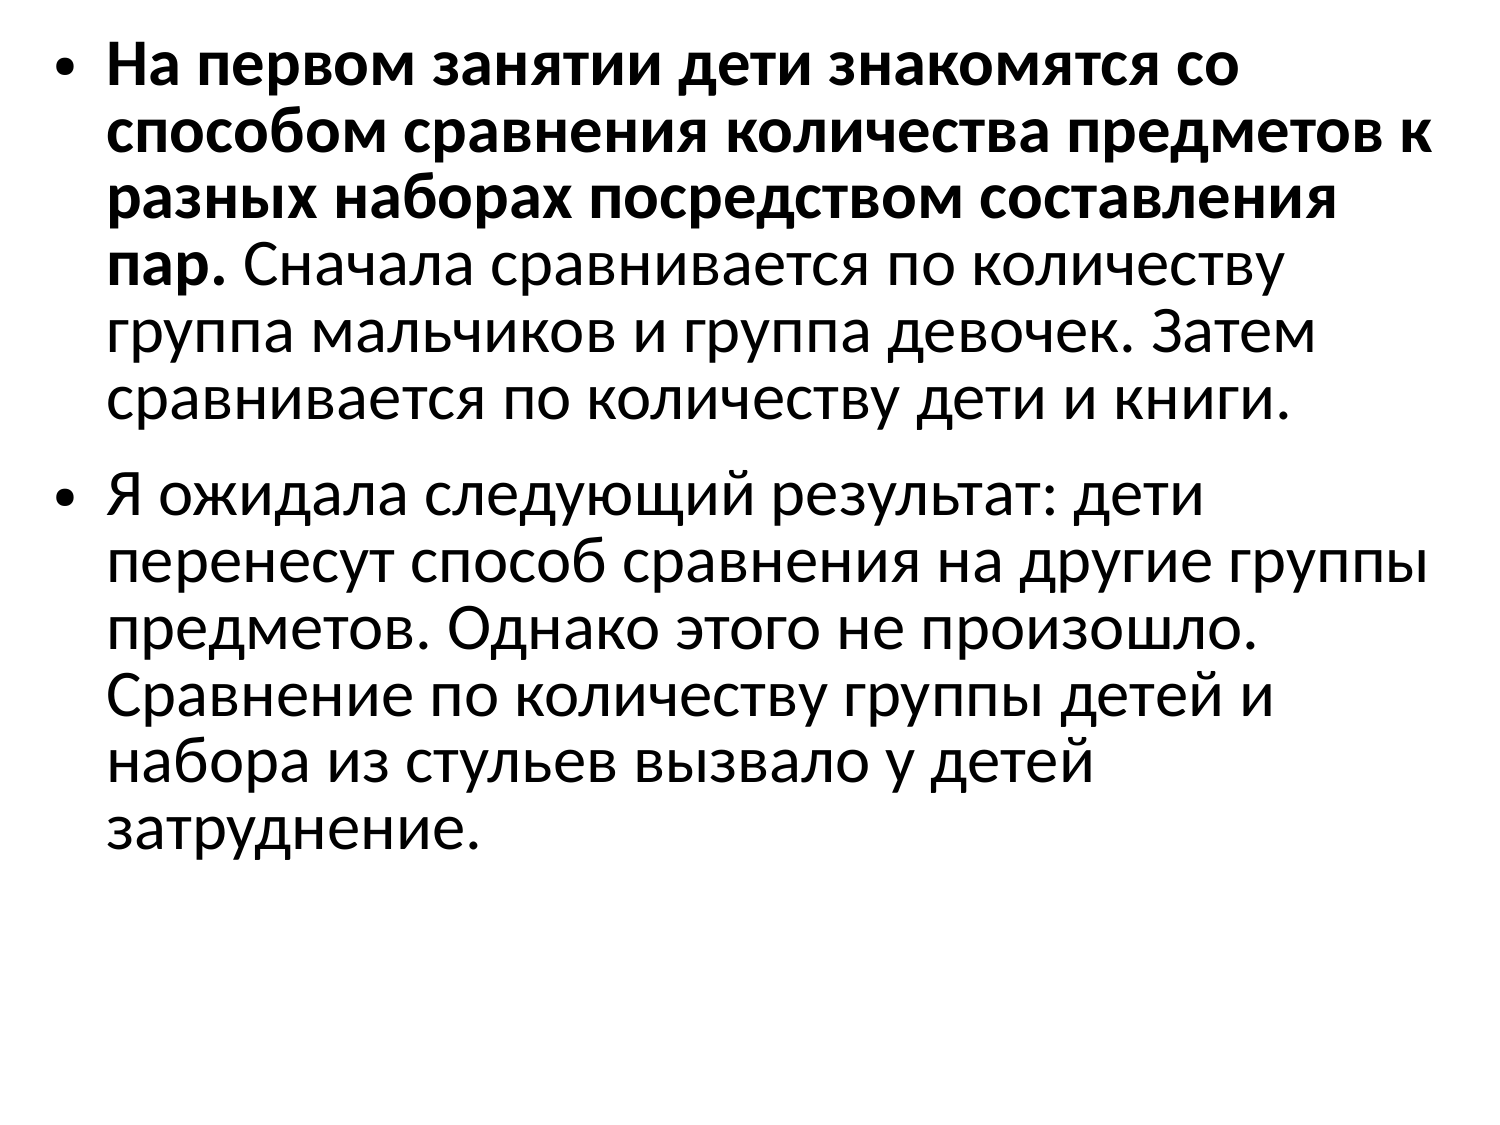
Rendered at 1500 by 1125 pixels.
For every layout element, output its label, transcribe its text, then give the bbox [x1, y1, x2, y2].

list На первом занятии дети знакомятся со способом сравнения количества предметов к разных наборах посредством составления пар. Сначала сравнивается по количеству группа мальчиков и группа девочек. Затем сравнивается по количеству дети и книги. Я ожидала следующий результат: дети перенесут способ сравнения на другие группы предметов. Однако этого не произошло. Сравнение по количеству группы детей и набора из стульев вызвало у детей затруднение. [35, 35, 1477, 1043]
